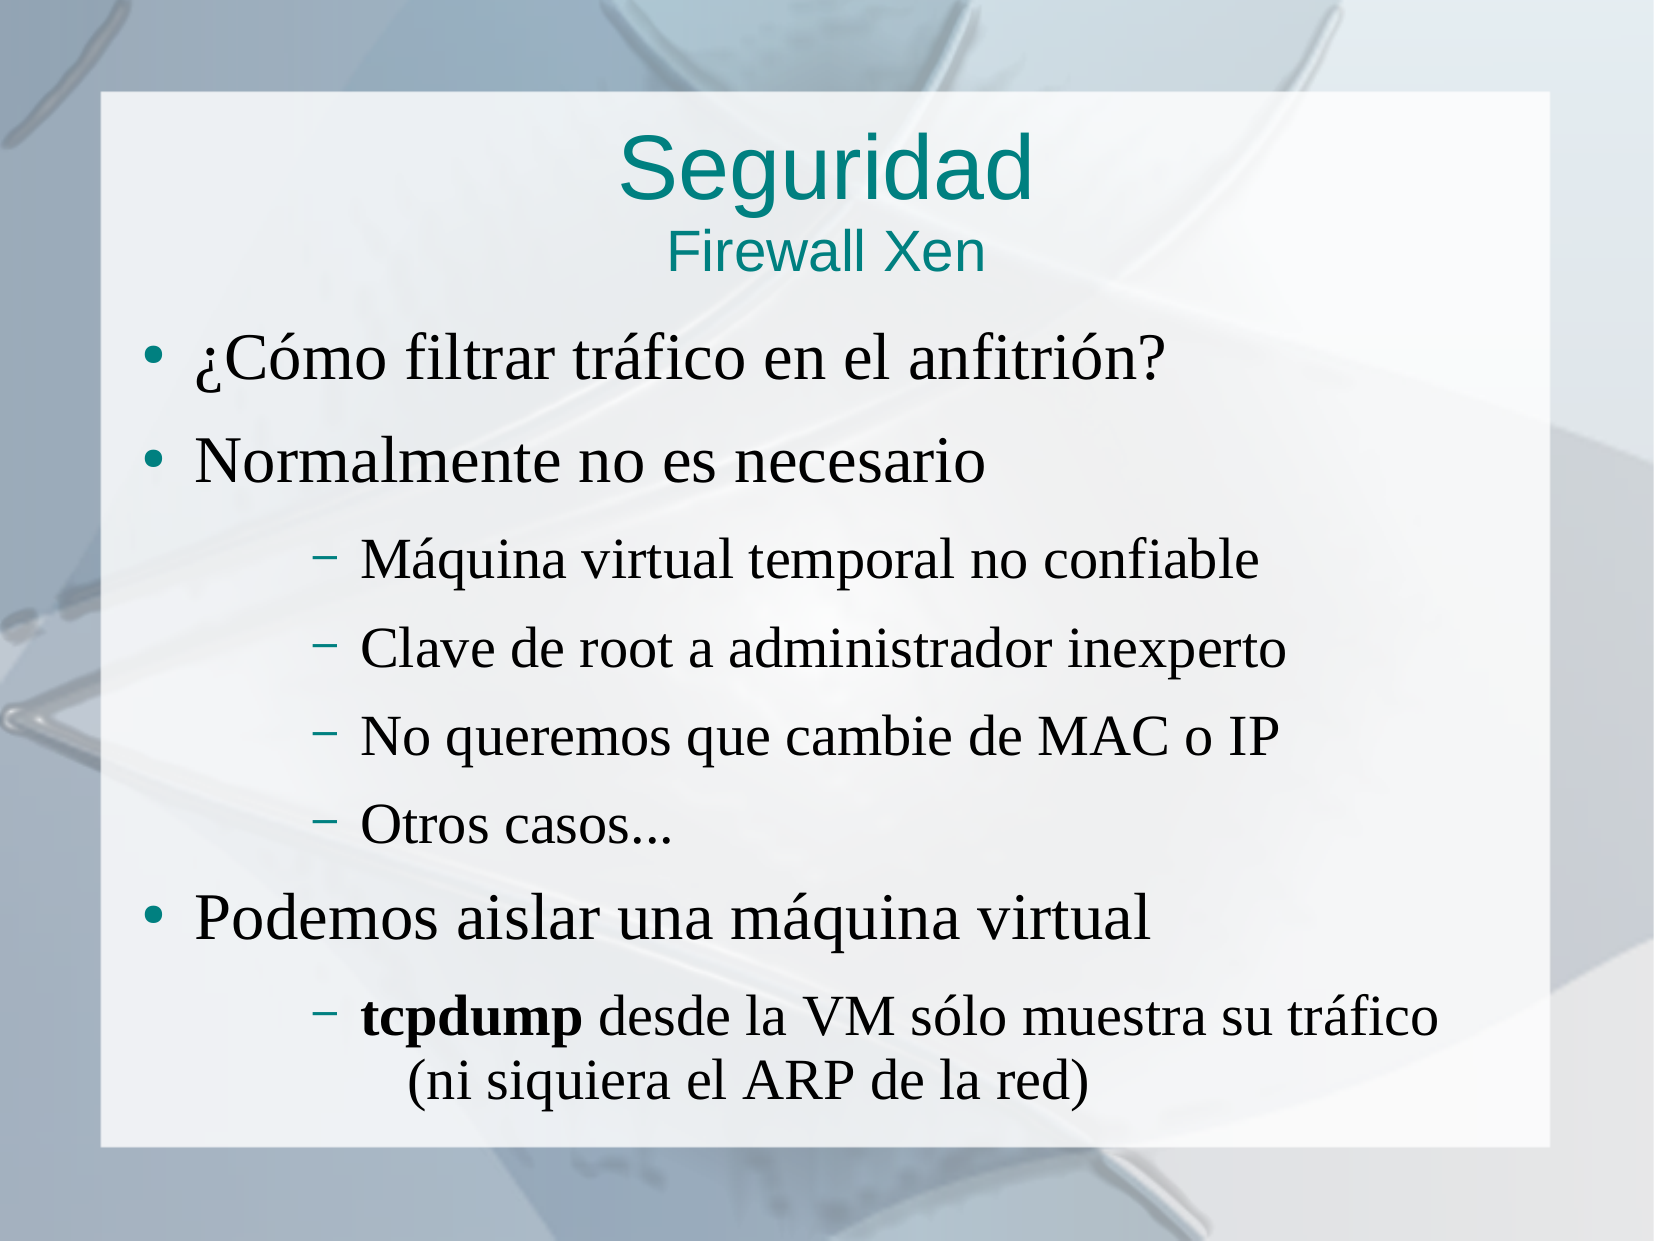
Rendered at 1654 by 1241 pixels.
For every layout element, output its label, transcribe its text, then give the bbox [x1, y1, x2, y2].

picture [0, 0, 1654, 1241]
list ¿Cómo filtrar tráfico en el anfitrión? Normalmente no es necesario Máquina virtual temporal no confiable Clave de root a administrador inexperto No queremos que cambie de MAC o IP Otros casos... Podemos aislar una máquina virtual tcpdump desde la VM sólo muestra su tráfico (ni siquiera el ARP de la red) [124, 319, 1506, 1113]
title Seguridad Firewall Xen [118, 104, 1536, 297]
